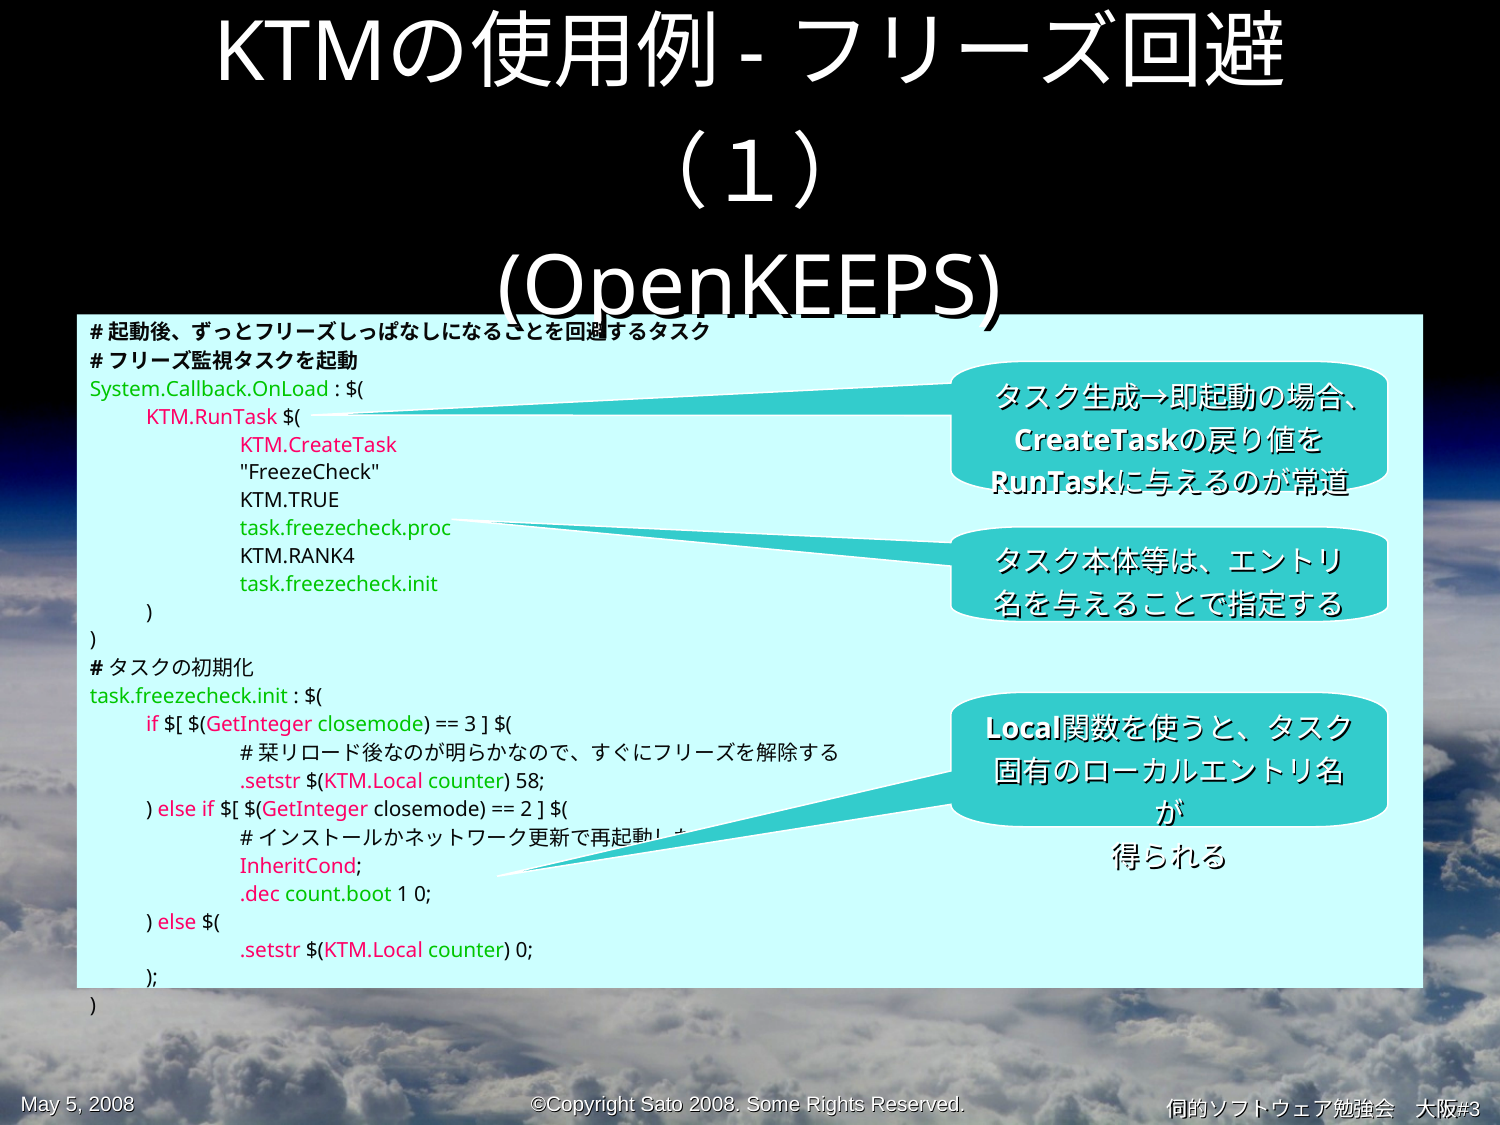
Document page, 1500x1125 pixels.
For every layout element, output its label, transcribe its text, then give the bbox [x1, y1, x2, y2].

text_box Local関数を使うと、タスク 固有のローカルエントリ名が 得られる [496, 692, 1388, 877]
text_box タスク生成→即起動の場合、 CreateTaskの戻り値をRunTaskに与えるのが常道 [310, 361, 1388, 492]
text_box タスク本体等は、エントリ名を与えることで指定する [451, 519, 1388, 622]
list # 起動後、ずっとフリーズしっぱなしになることを回避するタスク # フリーズ監視タスクを起動 System.Callback.OnLoad : $( KTM.RunTask $( KTM.CreateTask "FreezeCheck" KTM.TRUE task.freezecheck.proc KTM.RANK4 task.freezecheck.init ) ) # タスクの初期化 task.freezecheck.init : $( if $[ $(GetInteger closemode) == 3 ] $( # 栞リロード後なのが明らかなので、すぐにフリーズを解除する .setstr $(KTM.Local counter) 58; ) else if $[ $(GetInteger closemode) == 2 ] $( # インストールかネットワーク更新で再起動した InheritCond; .dec count.boot 1 0; ) else $( .setstr $(KTM.Local counter) 0; ); ) [75, 312, 1426, 988]
title KTMの使用例 - フリーズ回避（１） (OpenKEEPS) [75, 47, 1426, 276]
